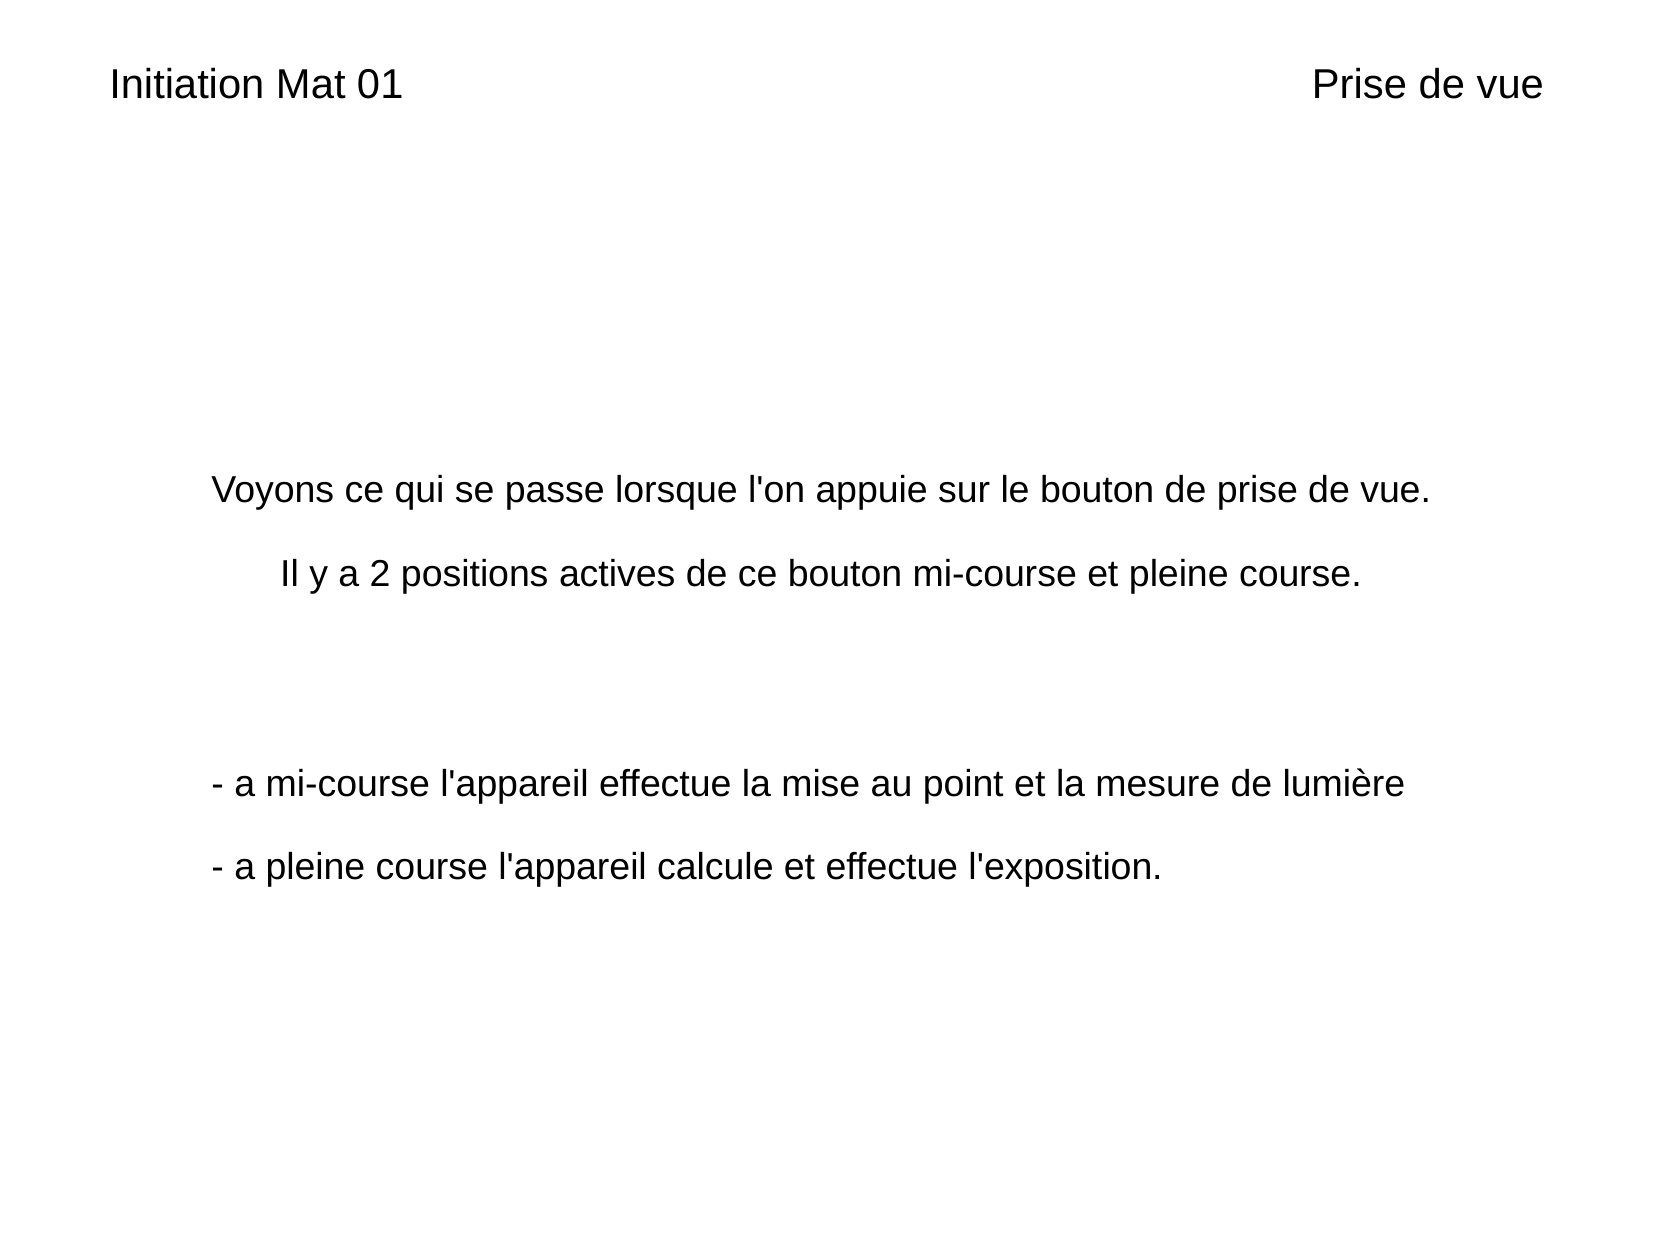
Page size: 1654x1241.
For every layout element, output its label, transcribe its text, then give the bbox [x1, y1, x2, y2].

text_box Voyons ce qui se passe lorsque l'on appuie sur le bouton de prise de vue. Il y a 2 positions actives de ce bouton mi-course et pleine course. - a mi-course l'appareil effectue la mise au point et la mesure de lumière - a pleine course l'appareil calcule et effectue l'exposition. [196, 460, 1447, 896]
title Initiation Mat 01 Prise de vue [82, 49, 1571, 119]
